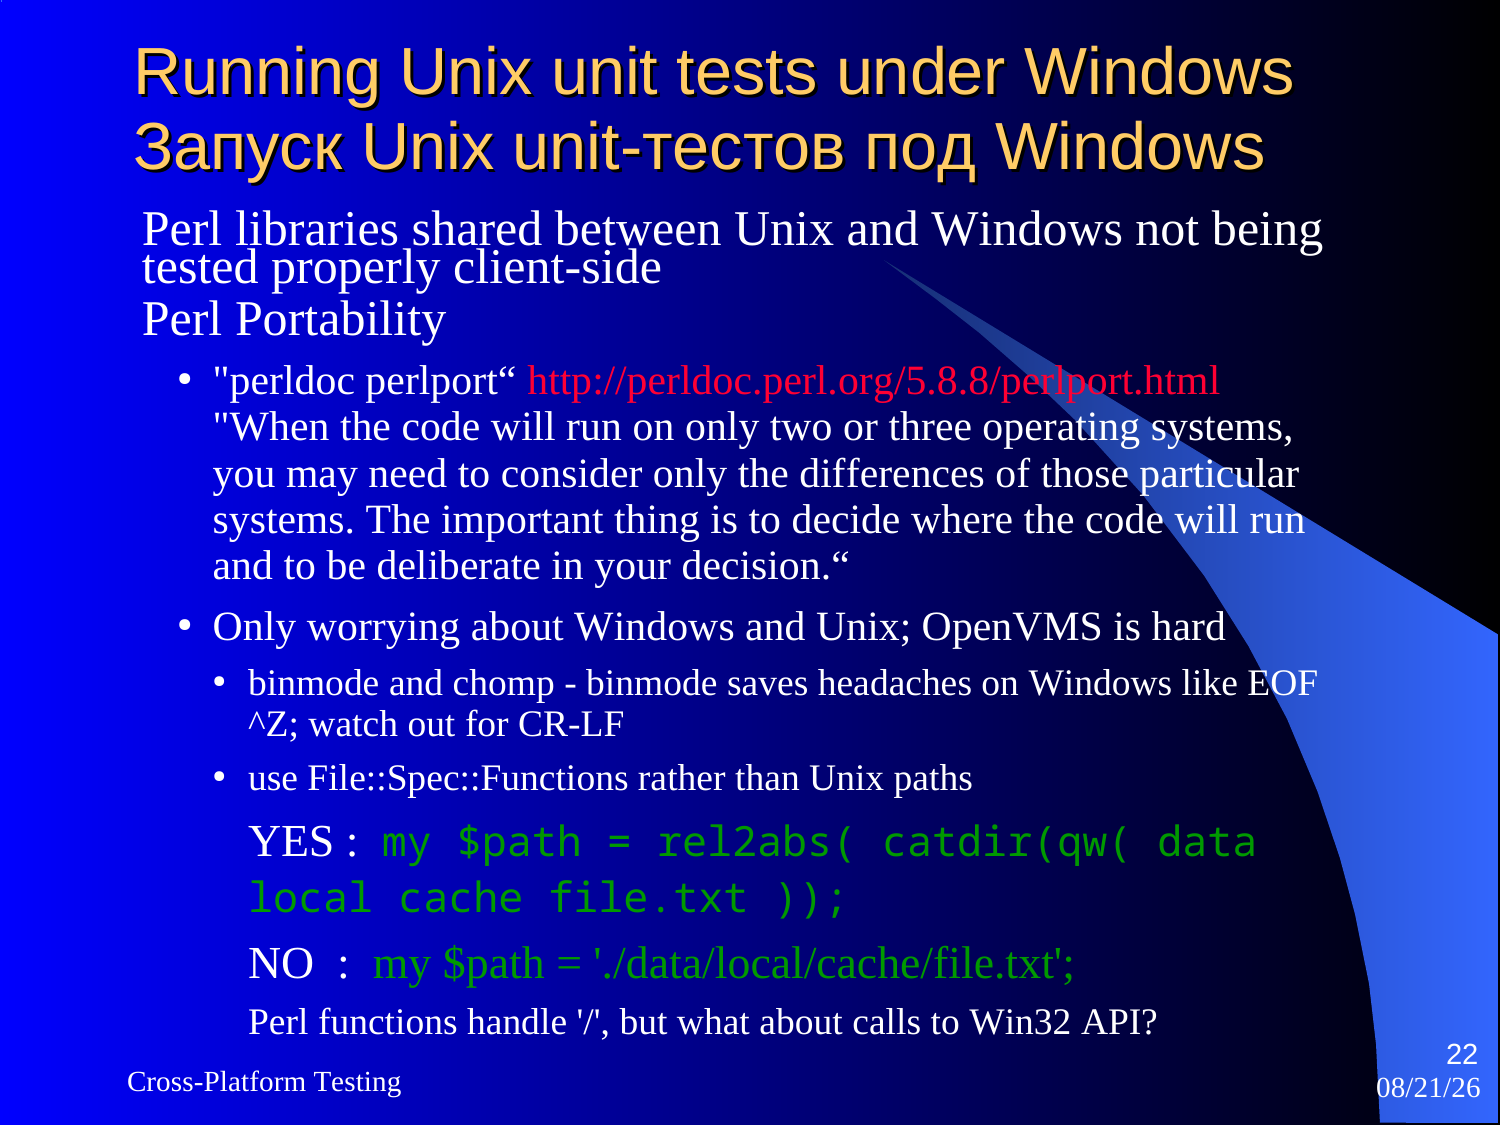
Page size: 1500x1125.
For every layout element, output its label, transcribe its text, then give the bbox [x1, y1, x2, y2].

list Perl libraries shared between Unix and Windows not being tested properly client-side Perl Portability "perldoc perlport“ http://perldoc.perl.org/5.8.8/perlport.html "When the code will run on only two or three operating systems, you may need to consider only the differences of those particular systems. The important thing is to decide where the code will run and to be deliberate in your decision.“ Only worrying about Windows and Unix; OpenVMS is hard binmode and chomp - binmode saves headaches on Windows like EOF ^Z; watch out for CR-LF use File::Spec::Functions rather than Unix paths YES : my $path = rel2abs( catdir(qw( data local cache file.txt )); NO : my $path = './data/local/cache/file.txt'; Perl functions handle '/', but what about calls to Win32 API? [111, 206, 1387, 1125]
title Running Unix unit tests under Windows Запуск Unix unit-тестов под Windows [118, 26, 1444, 192]
